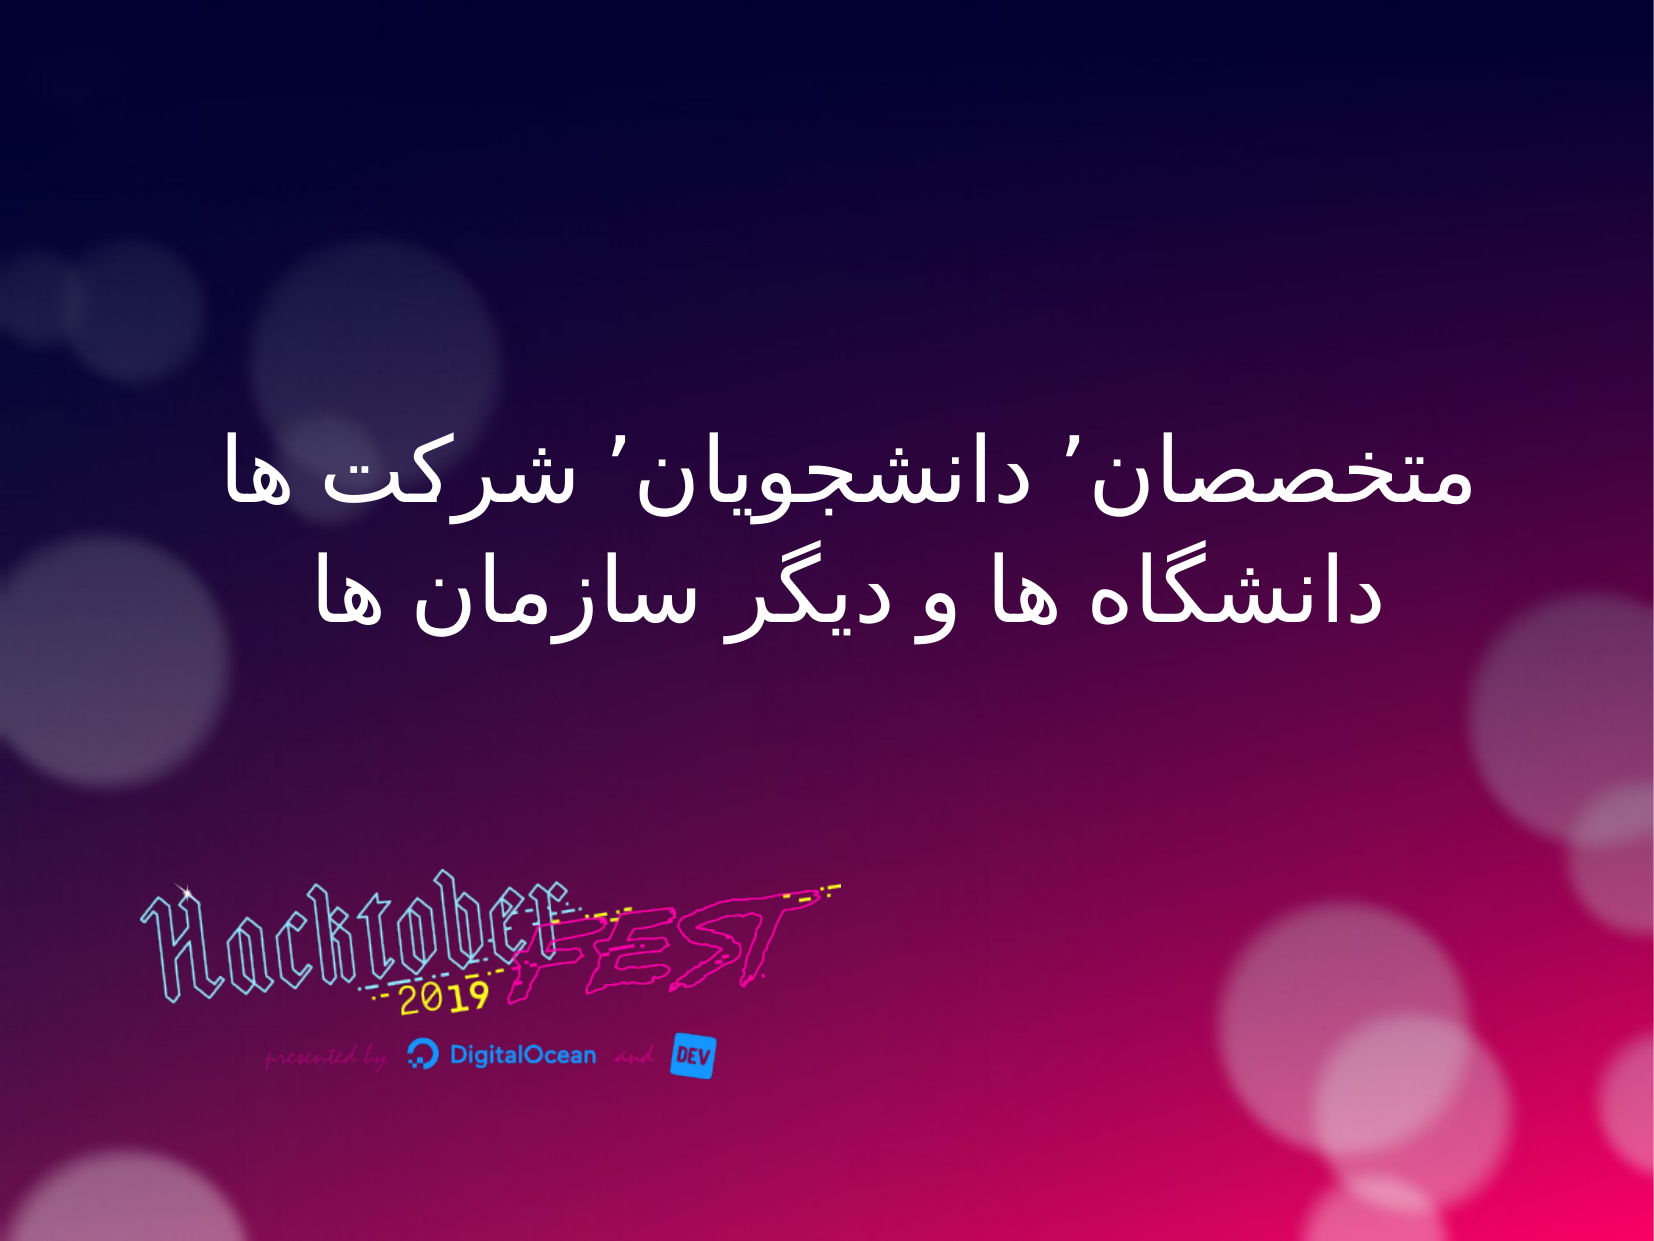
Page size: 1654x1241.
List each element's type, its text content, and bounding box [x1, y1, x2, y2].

picture [0, 0, 1654, 1241]
subtitle متخصصان٬ دانشجویان٬ شرکت ها دانشگاه ها و دیگر سازمان ها [105, 270, 1594, 811]
